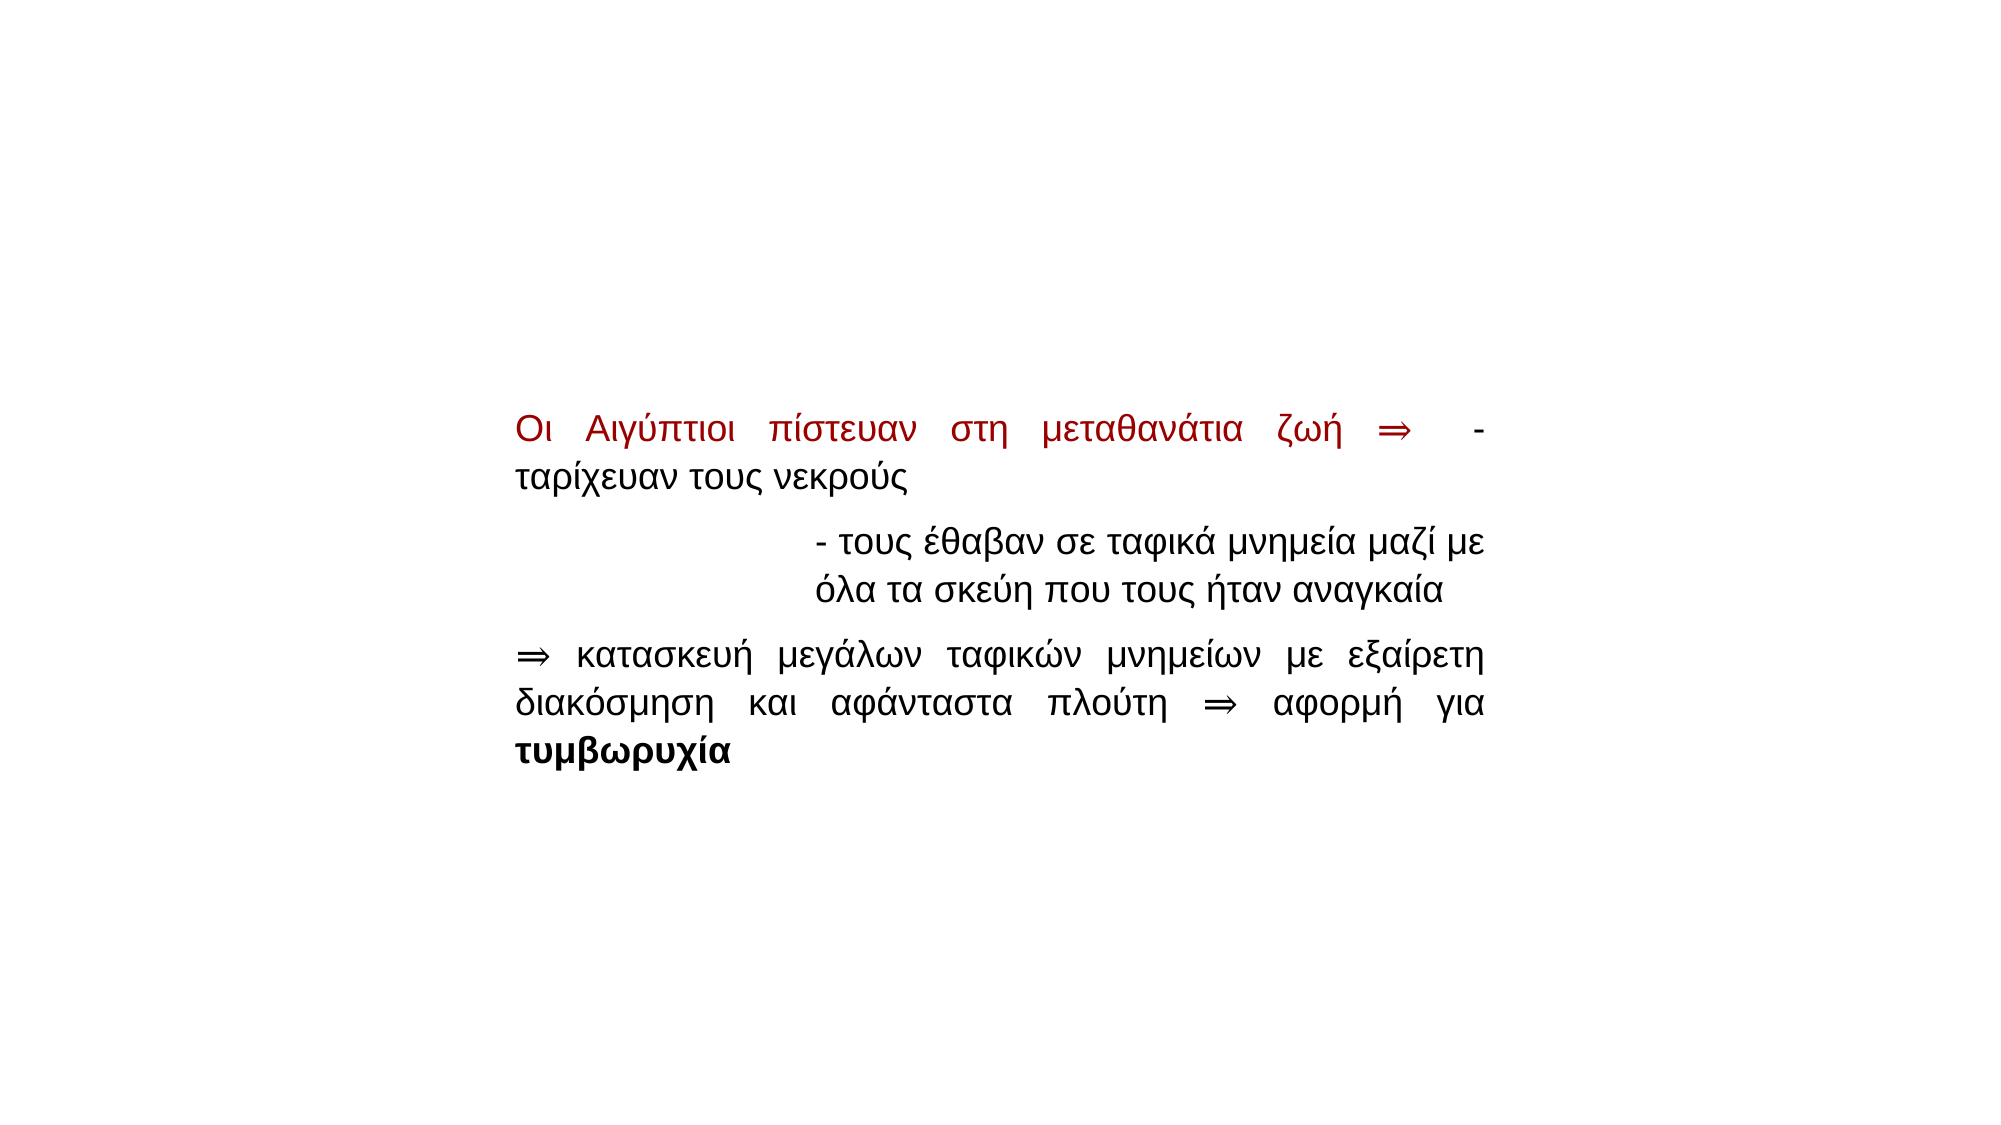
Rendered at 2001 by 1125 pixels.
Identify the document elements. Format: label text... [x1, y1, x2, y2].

text_box Οι Αιγύπτιοι πίστευαν στη μεταθανάτια ζωή ⇒ - ταρίχευαν τους νεκρούς - τους έθαβαν σε ταφικά μνημεία μαζί με όλα τα σκεύη που τους ήταν αναγκαία ⇒ κατασκευή μεγάλων ταφικών μνημείων με εξαίρετη διακόσμηση και αφάνταστα πλούτη ⇒ αφορμή για τυμβωρυχία [500, 393, 1501, 781]
